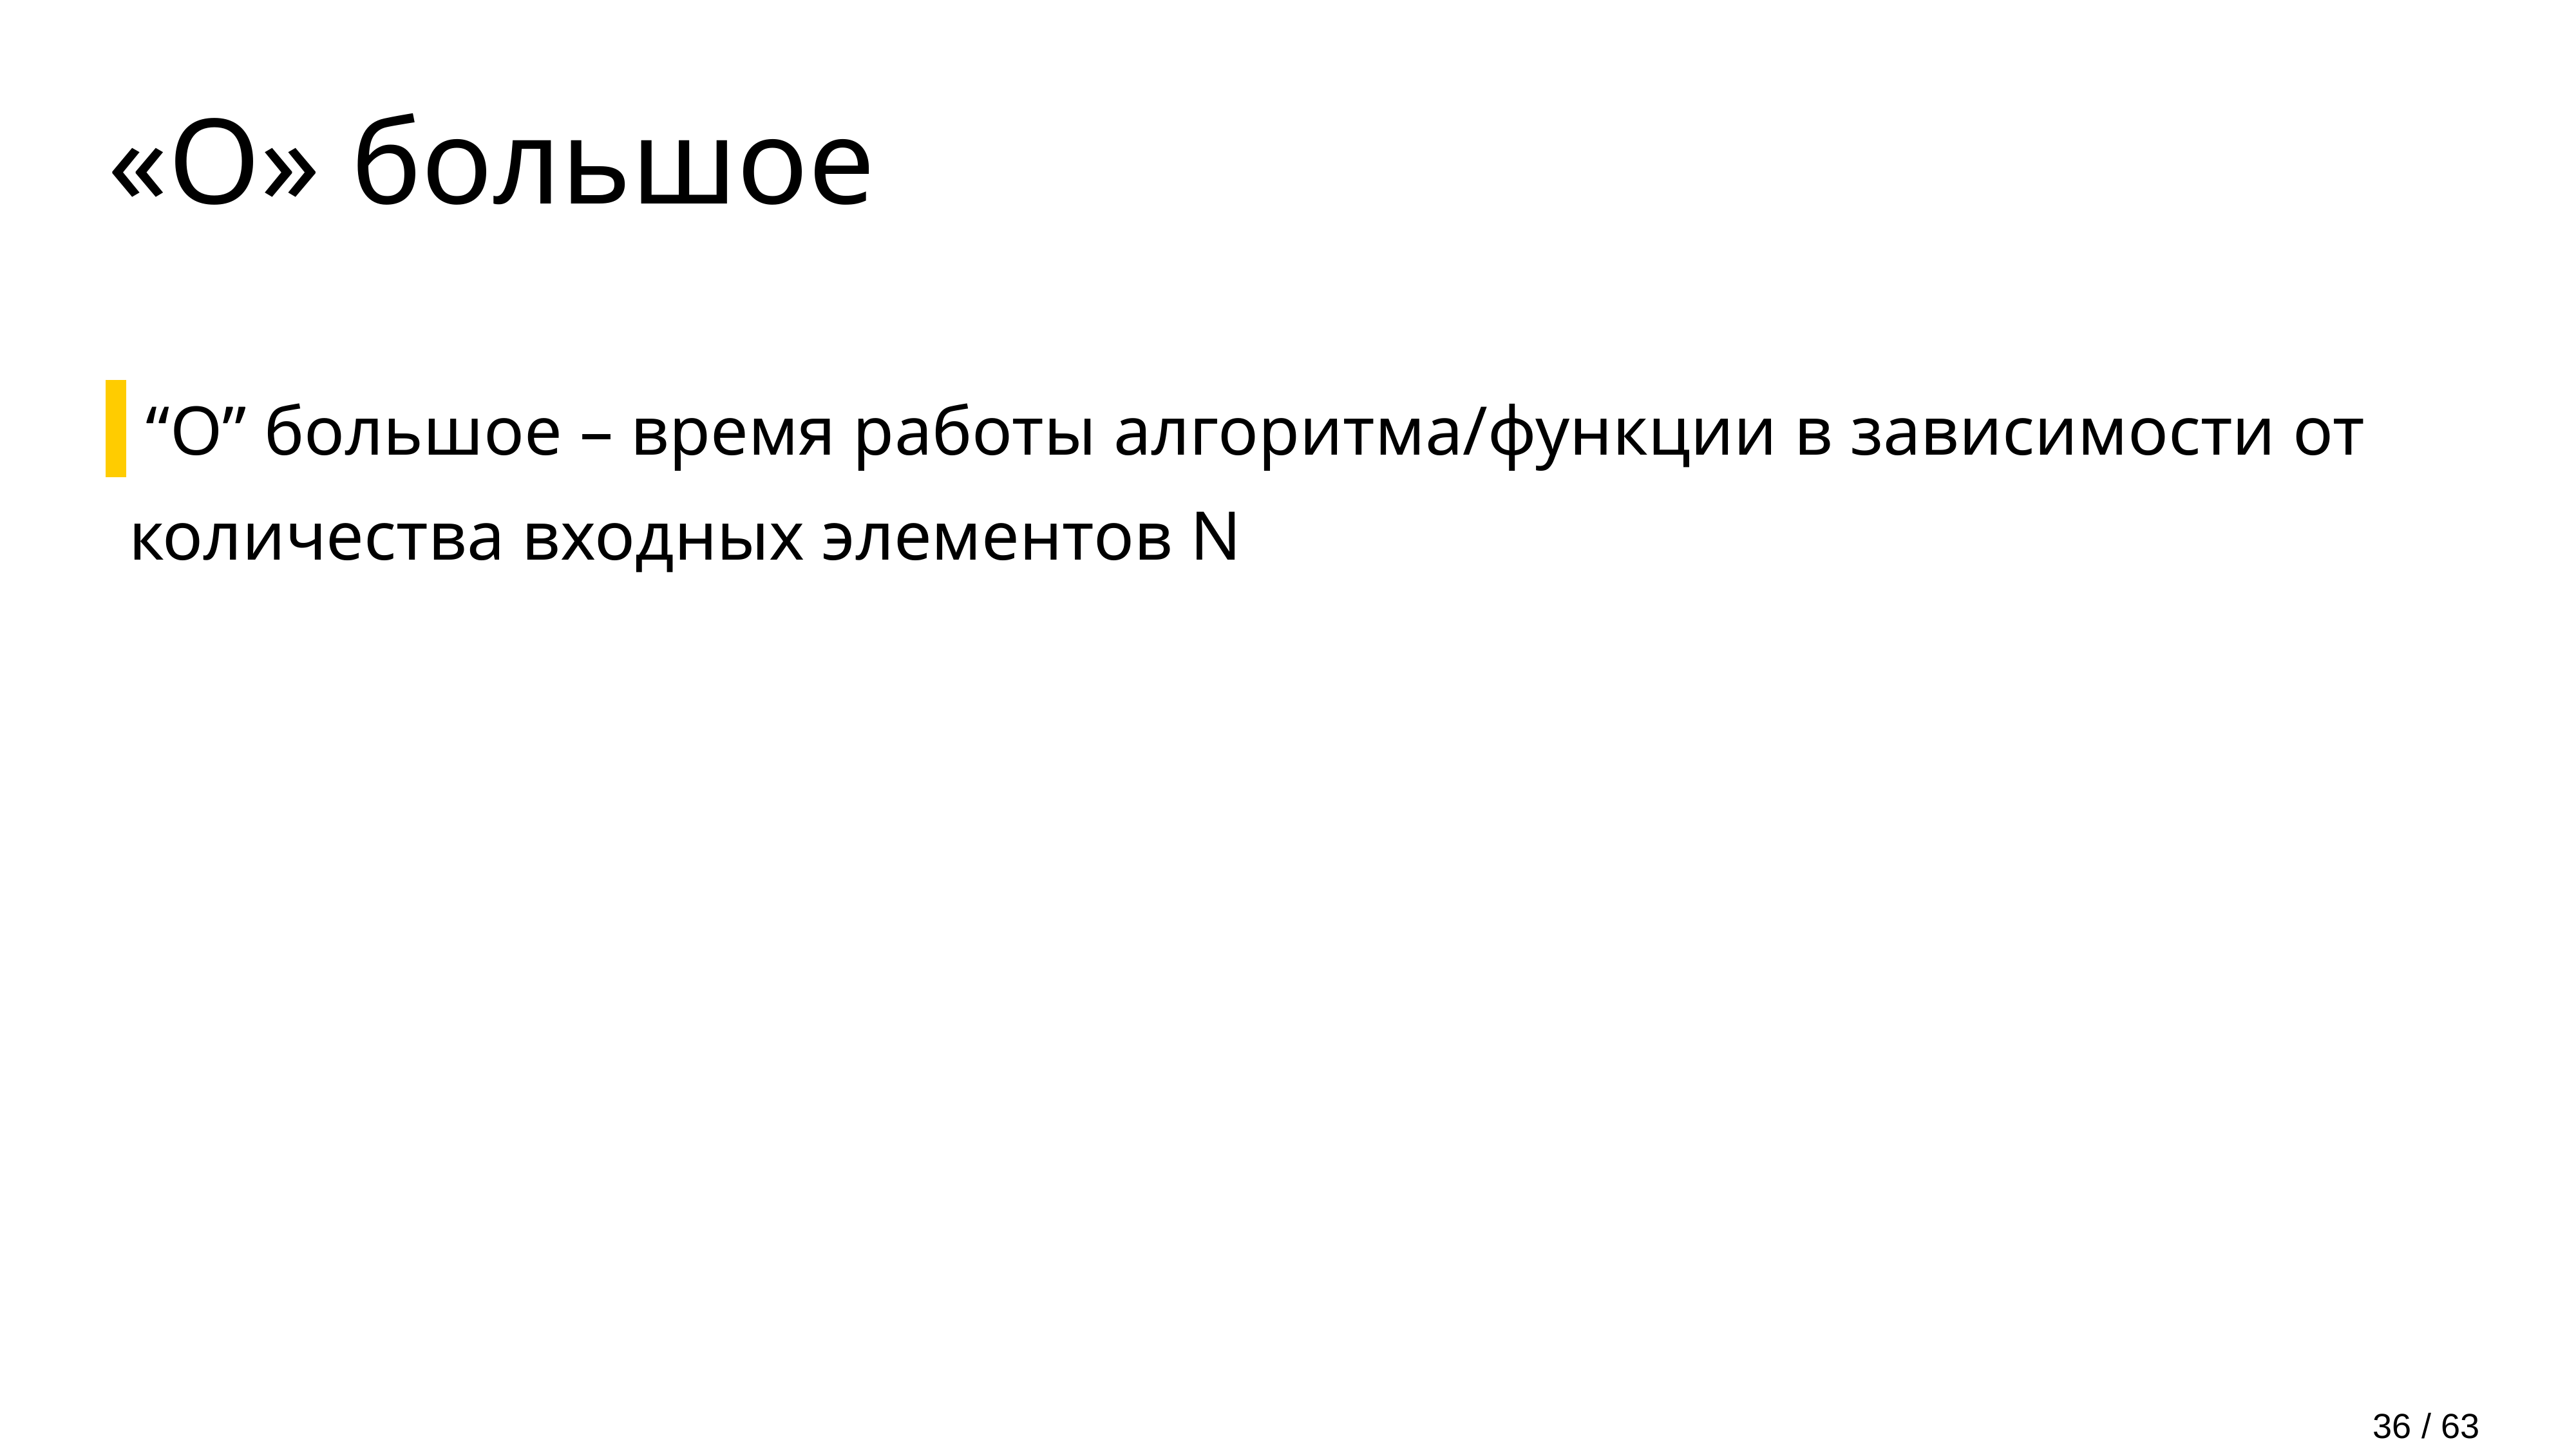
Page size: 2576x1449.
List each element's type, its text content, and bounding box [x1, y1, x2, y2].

title «О» большое [108, 80, 2468, 242]
text_box <number> / 63 [2363, 1402, 2576, 1449]
text_box “О” большое – время работы алгоритма/функции в зависимости от количества входных элементов N [96, 364, 2512, 1419]
